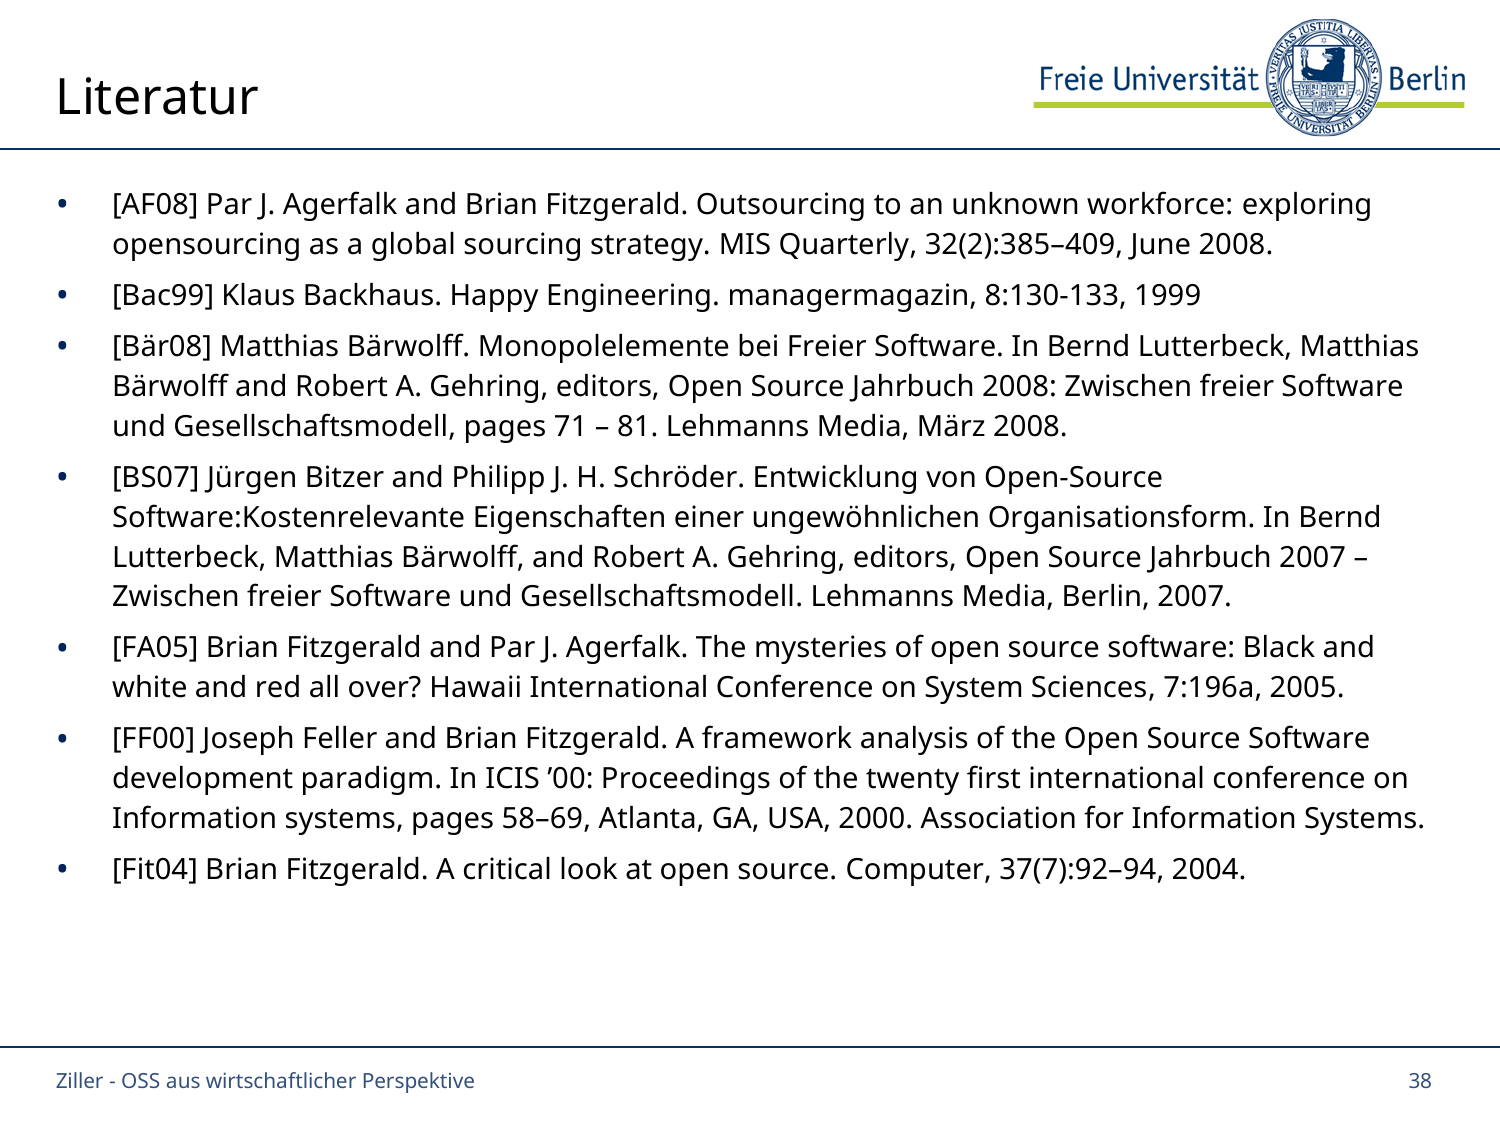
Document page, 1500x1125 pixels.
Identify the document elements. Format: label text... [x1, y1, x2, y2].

picture [1033, 19, 1470, 137]
title Literatur [41, 0, 1016, 138]
list [AF08] Par J. Agerfalk and Brian Fitzgerald. Outsourcing to an unknown workforce: exploring opensourcing as a global sourcing strategy. MIS Quarterly, 32(2):385–409, June 2008. [Bac99] Klaus Backhaus. Happy Engineering. managermagazin, 8:130-133, 1999 [Bär08] Matthias Bärwolff. Monopolelemente bei Freier Software. In Bernd Lutterbeck, Matthias Bärwolff and Robert A. Gehring, editors, Open Source Jahrbuch 2008: Zwischen freier Software und Gesellschaftsmodell, pages 71 – 81. Lehmanns Media, März 2008. [BS07] Jürgen Bitzer and Philipp J. H. Schröder. Entwicklung von Open-Source Software:Kostenrelevante Eigenschaften einer ungewöhnlichen Organisationsform. In Bernd Lutterbeck, Matthias Bärwolff, and Robert A. Gehring, editors, Open Source Jahrbuch 2007 – Zwischen freier Software und Gesellschaftsmodell. Lehmanns Media, Berlin, 2007. [FA05] Brian Fitzgerald and Par J. Agerfalk. The mysteries of open source software: Black and white and red all over? Hawaii International Conference on System Sciences, 7:196a, 2005. [FF00] Joseph Feller and Brian Fitzgerald. A framework analysis of the Open Source Software development paradigm. In ICIS ’00: Proceedings of the twenty first international conference on Information systems, pages 58–69, Atlanta, GA, USA, 2000. Association for Information Systems. [Fit04] Brian Fitzgerald. A critical look at open source. Computer, 37(7):92–94, 2004. [41, 175, 1447, 1125]
